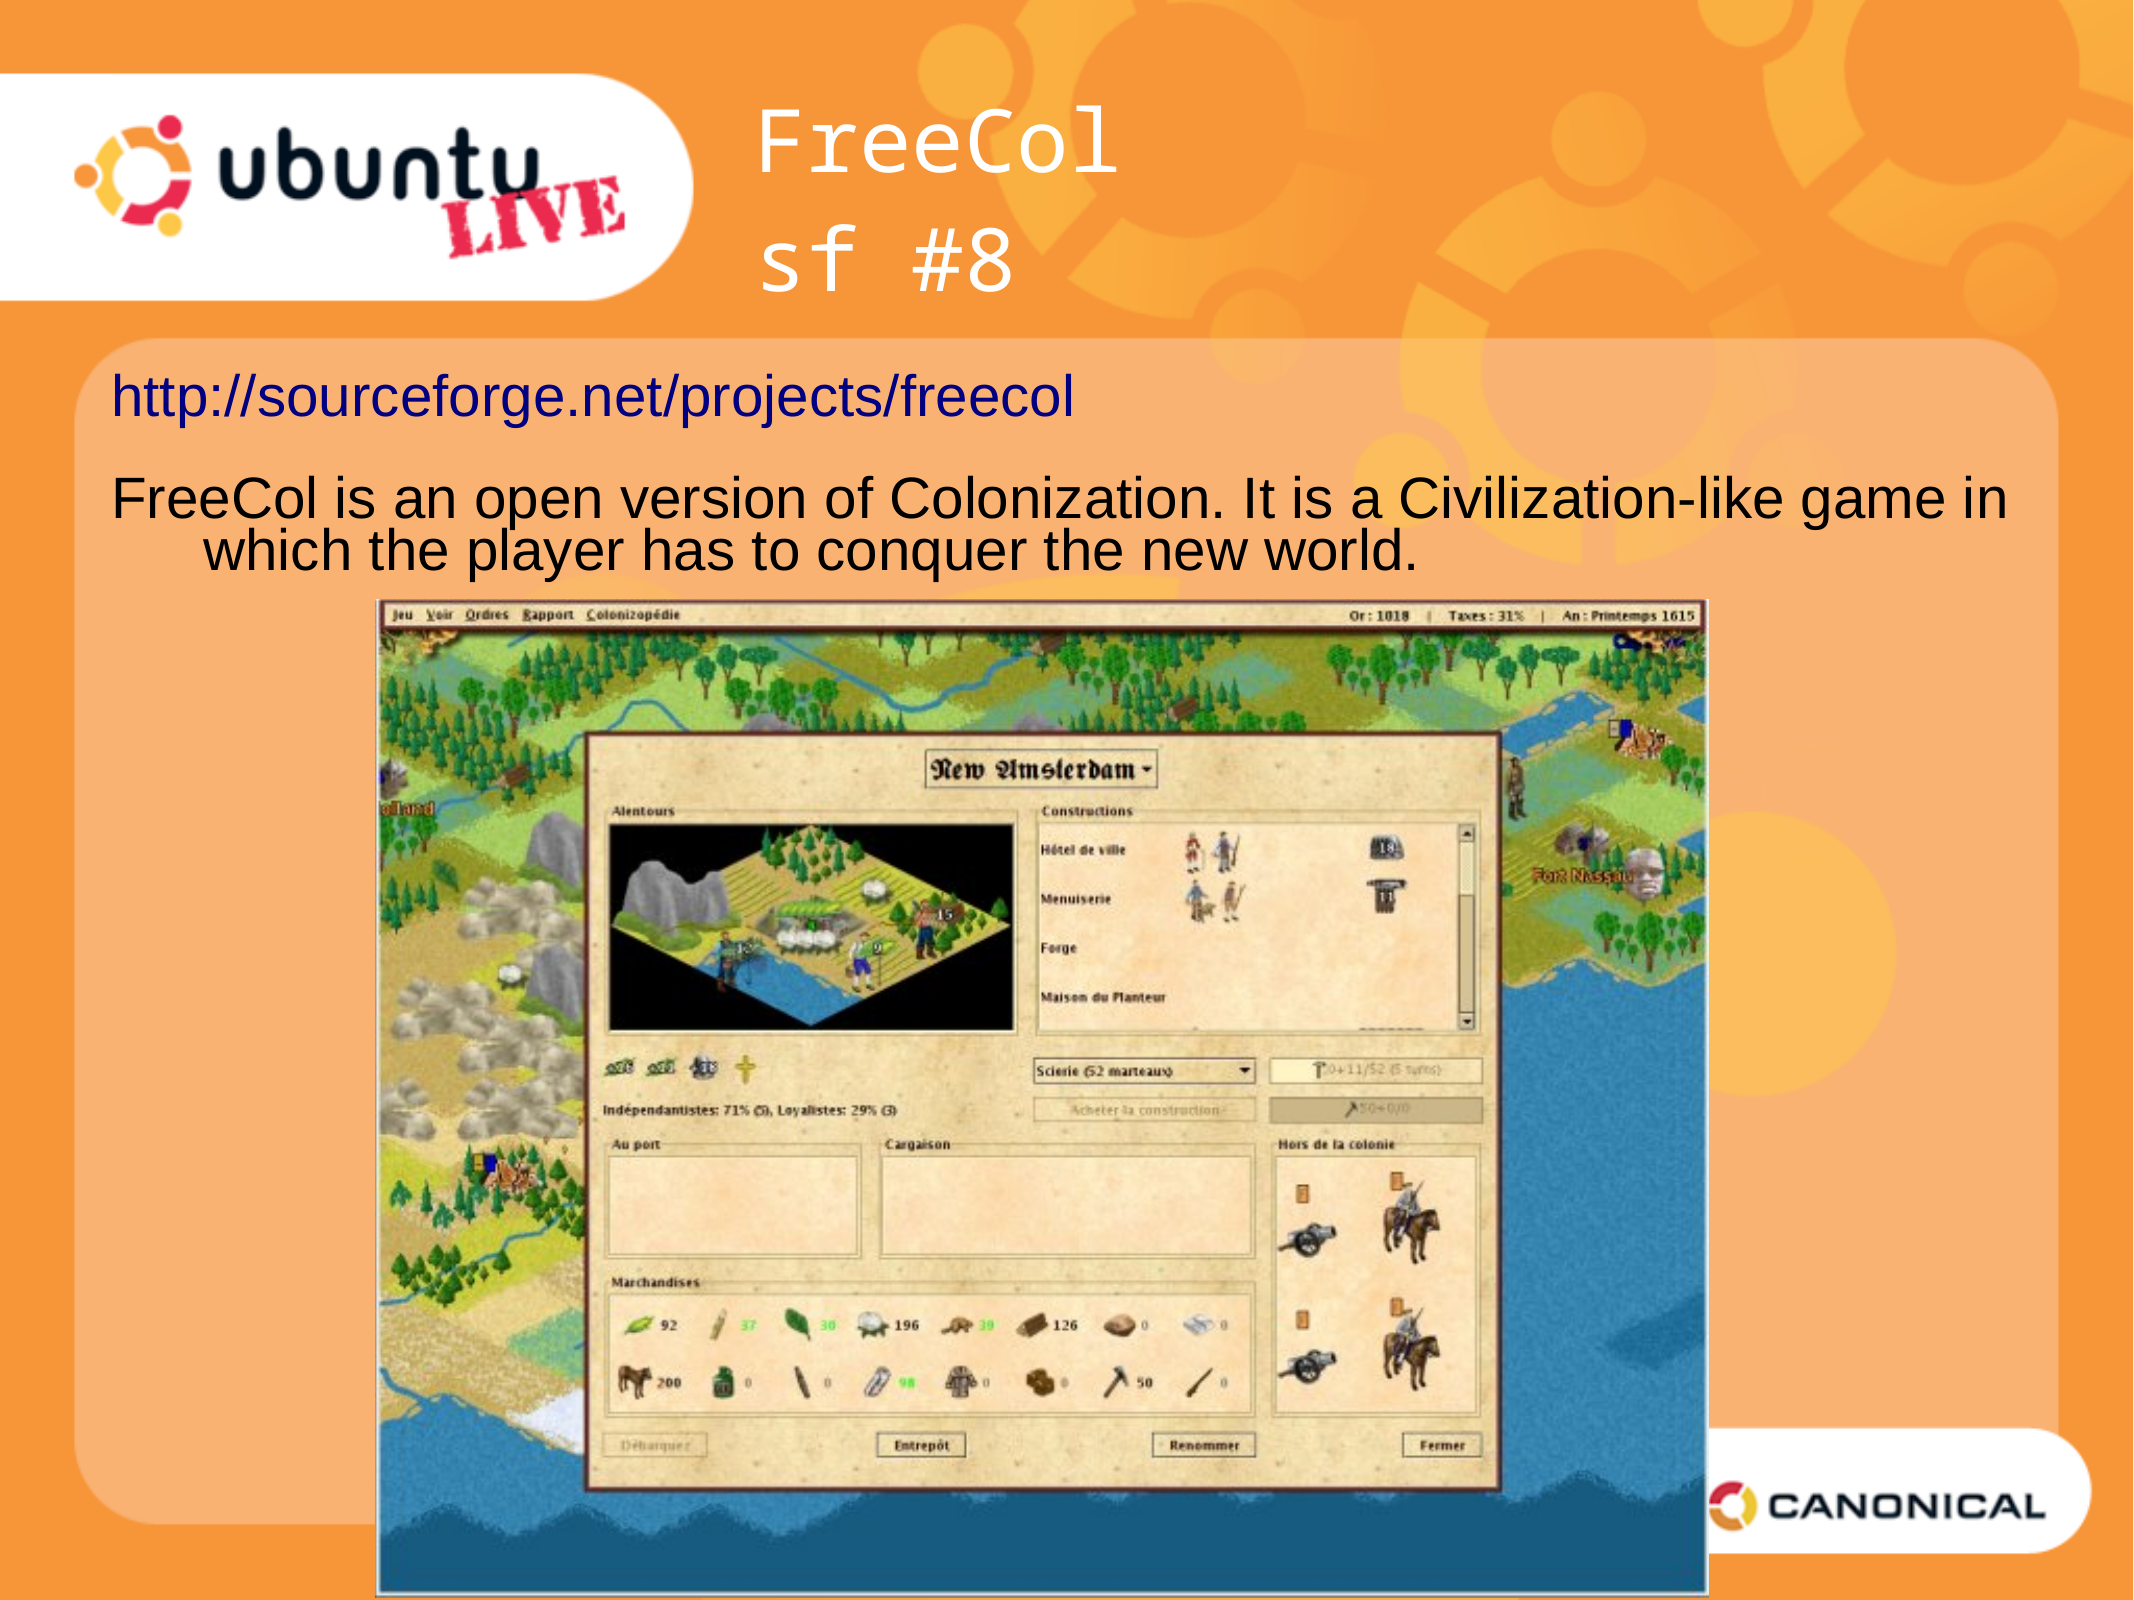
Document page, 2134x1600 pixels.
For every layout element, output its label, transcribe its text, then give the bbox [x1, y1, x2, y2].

list http://sourceforge.net/projects/freecol FreeCol is an open version of Colonization. It is a Civilization-like game in which the player has to conquer the new world. [66, 375, 2026, 1388]
picture [0, 0, 2134, 1600]
title FreeCol sf #8 [750, 75, 2134, 322]
